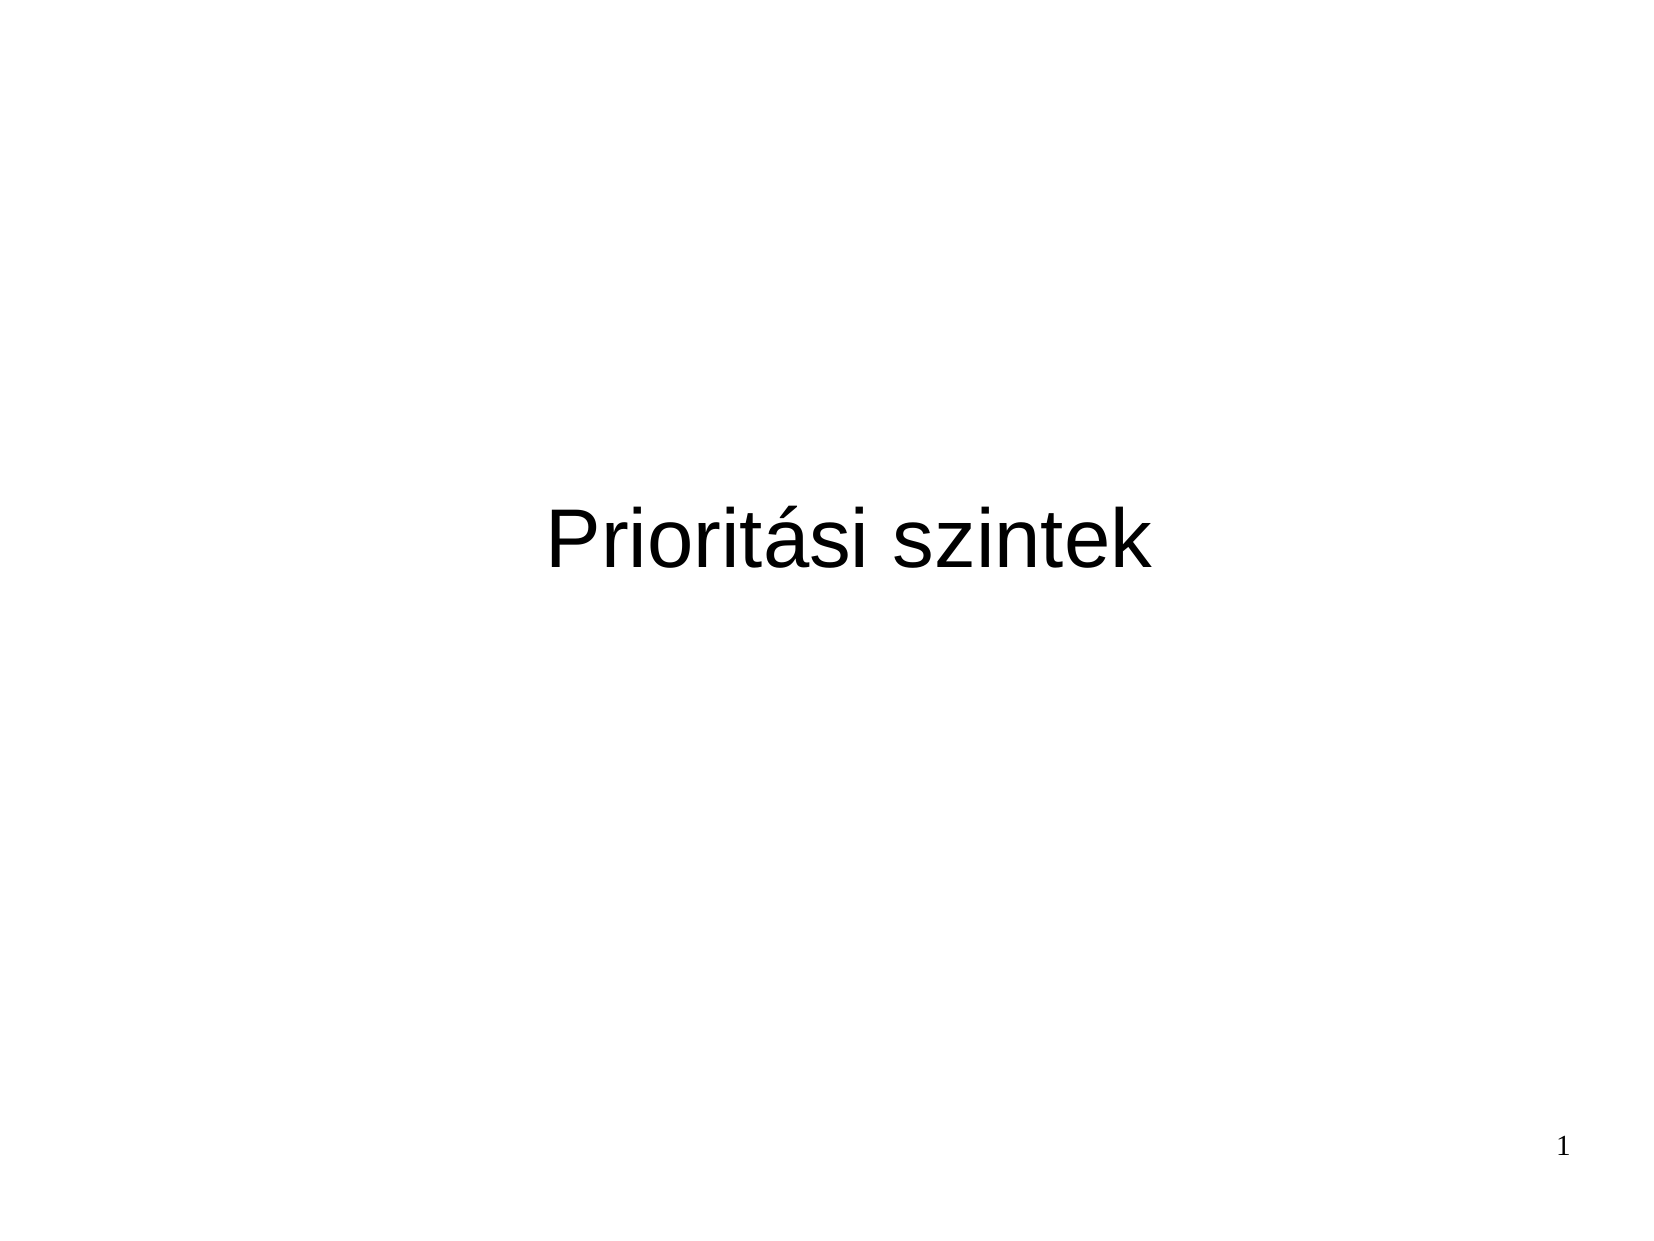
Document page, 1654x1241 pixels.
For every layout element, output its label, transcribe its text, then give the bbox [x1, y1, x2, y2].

subtitle Prioritási szintek [162, 476, 1536, 616]
